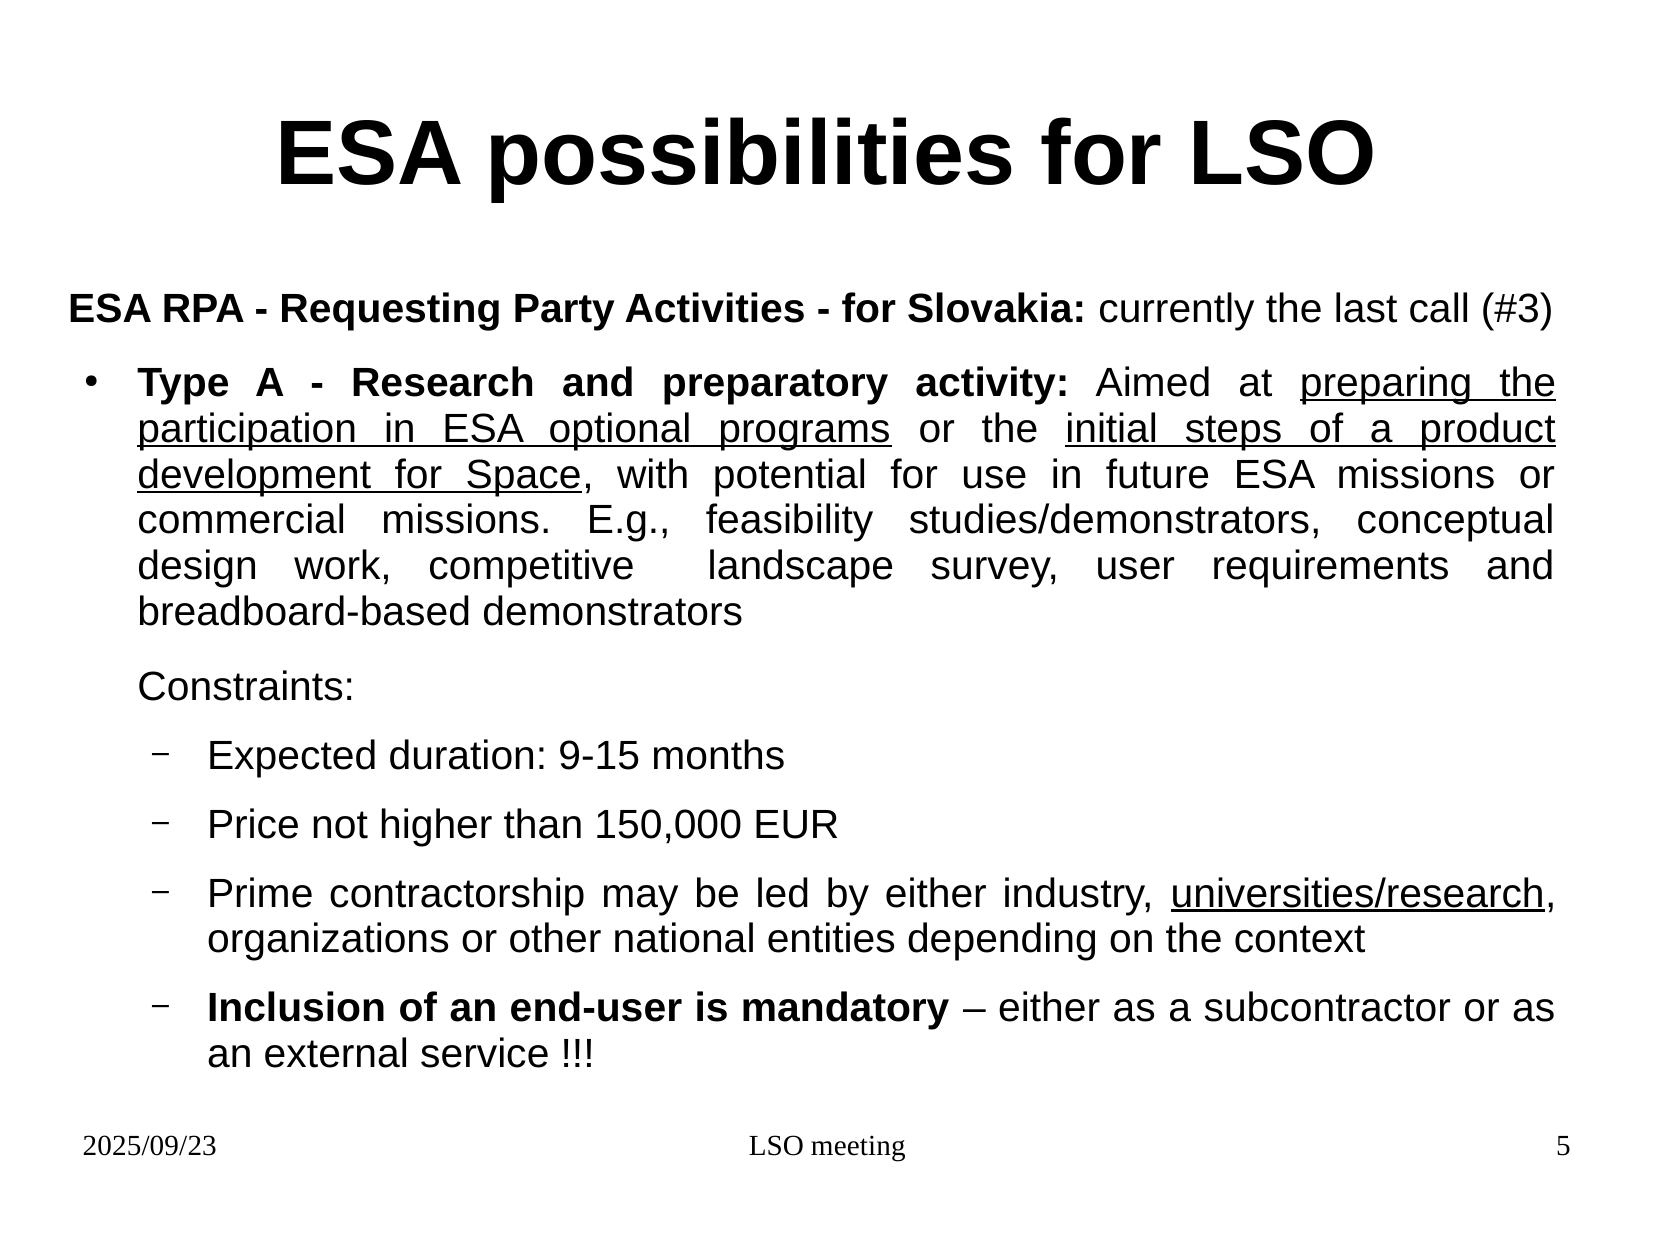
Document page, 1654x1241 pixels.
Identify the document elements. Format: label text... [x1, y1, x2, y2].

list ESA RPA - Requesting Party Activities - for Slovakia: currently the last call (#3) Type A - Research and preparatory activity: Aimed at preparing the participation in ESA optional programs or the initial steps of a product development for Space, with potential for use in future ESA missions or commercial missions. E.g., feasibility studies/demonstrators, conceptual design work, competitive landscape survey, user requirements and breadboard-based demonstrators Constraints: Expected duration: 9-15 months Price not higher than 150,000 EUR Prime contractorship may be led by either industry, universities/research, organizations or other national entities depending on the context Inclusion of an end-user is mandatory – either as a subcontractor or as an external service !!! [68, 285, 1557, 1111]
title ESA possibilities for LSO [82, 49, 1571, 257]
